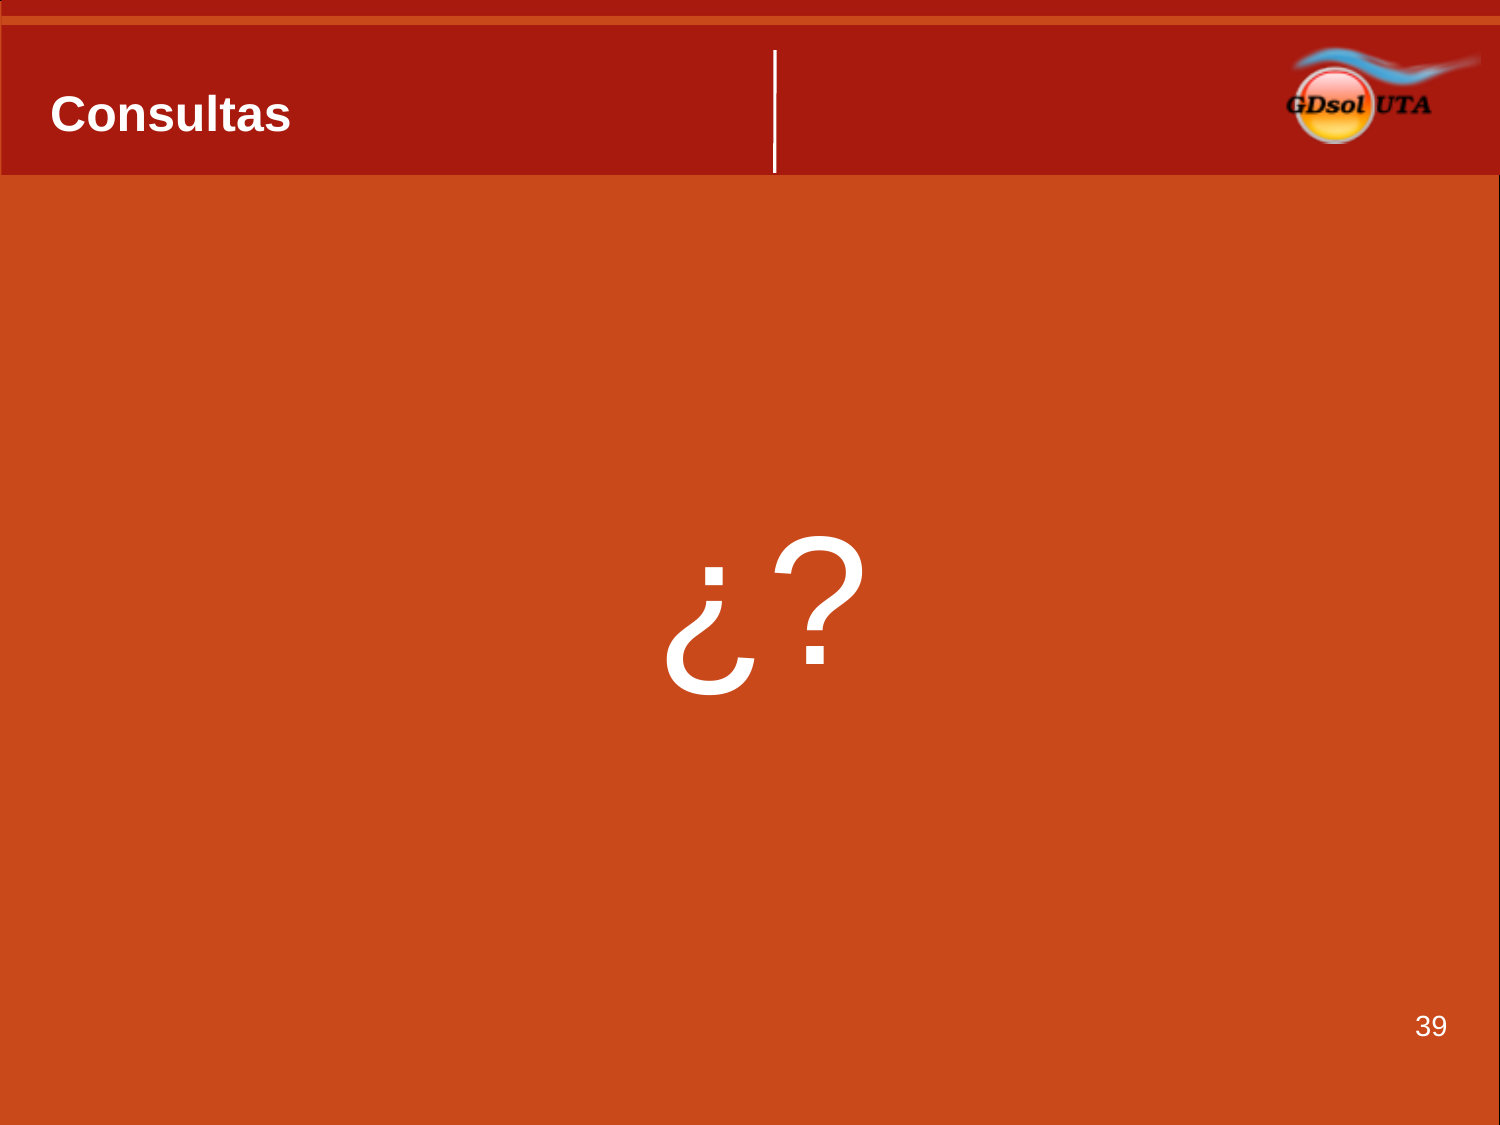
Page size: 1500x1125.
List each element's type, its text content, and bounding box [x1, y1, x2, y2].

picture [1285, 45, 1481, 144]
text_box ¿? [520, 484, 1005, 690]
title Consultas [50, 60, 751, 164]
